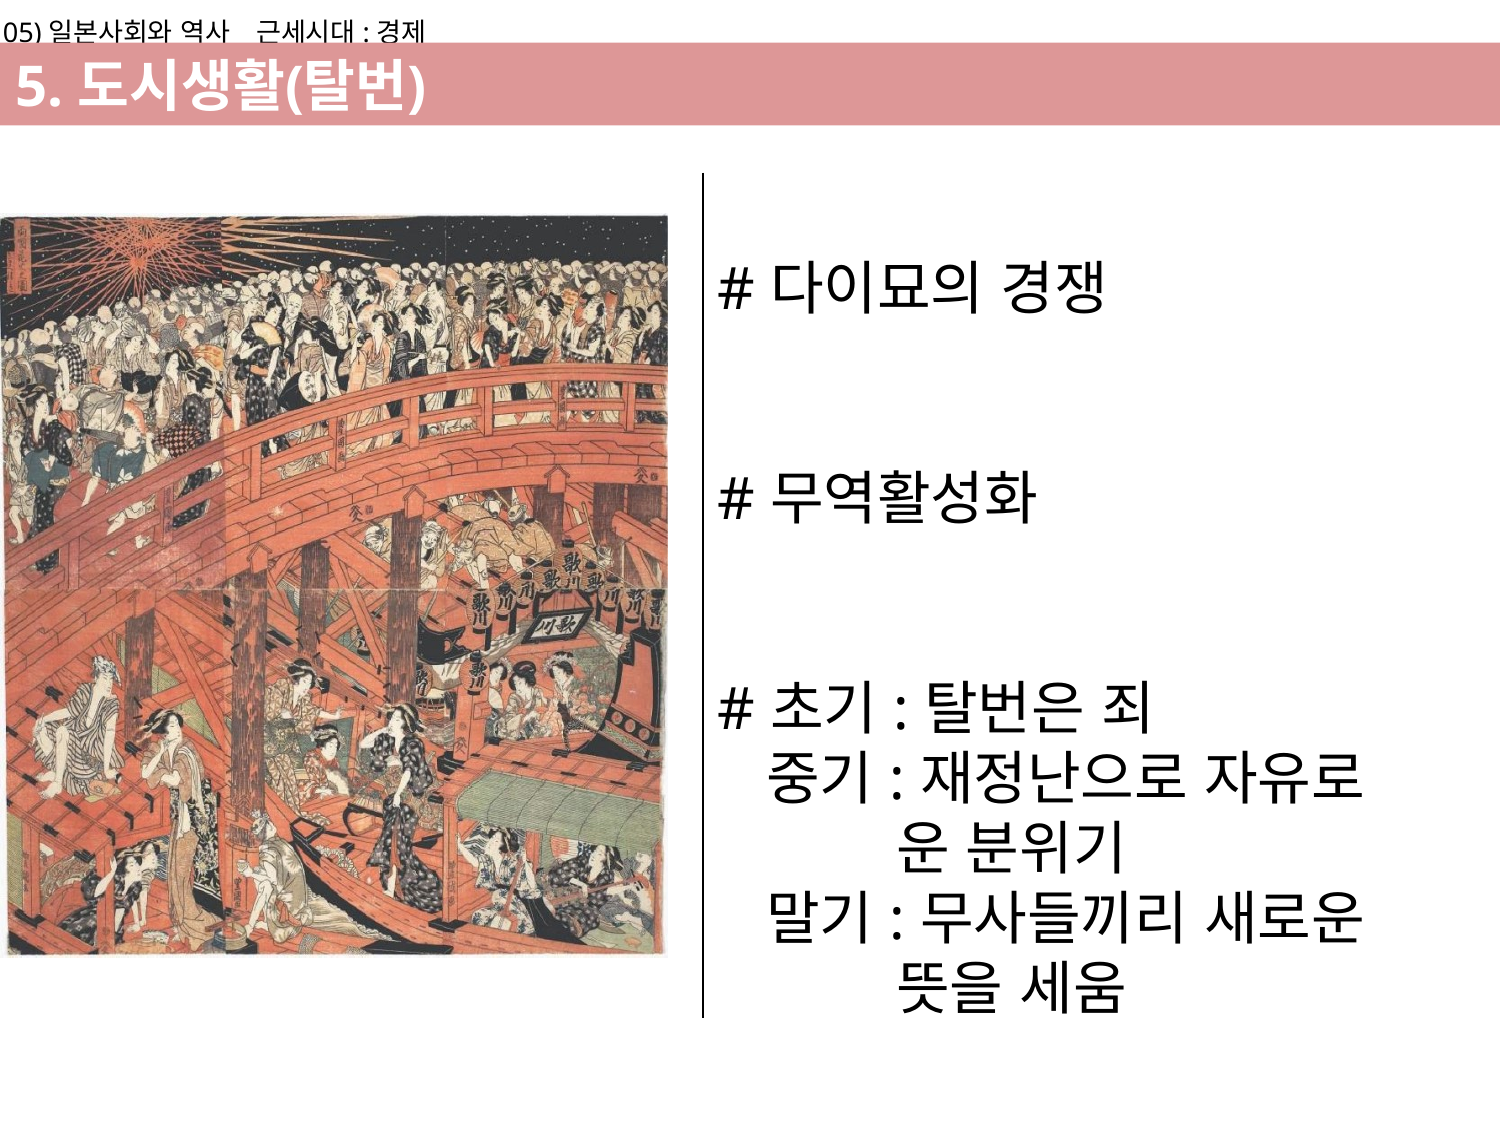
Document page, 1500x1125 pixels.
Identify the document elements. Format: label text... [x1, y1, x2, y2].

picture [0, 213, 668, 958]
text_box 5. 도시생활(탈번) [0, 42, 1500, 126]
text_box 05) 일본사회와 역사 _ 근세시대 : 경제 [0, 7, 868, 42]
text_box # 다이묘의 경쟁 # 무역활성화 # 초기 : 탈번은 죄 중기 : 재정난으로 자유로 운 분위기 말기 : 무사들끼리 새로운 뜻을 세움 [702, 243, 1500, 1029]
